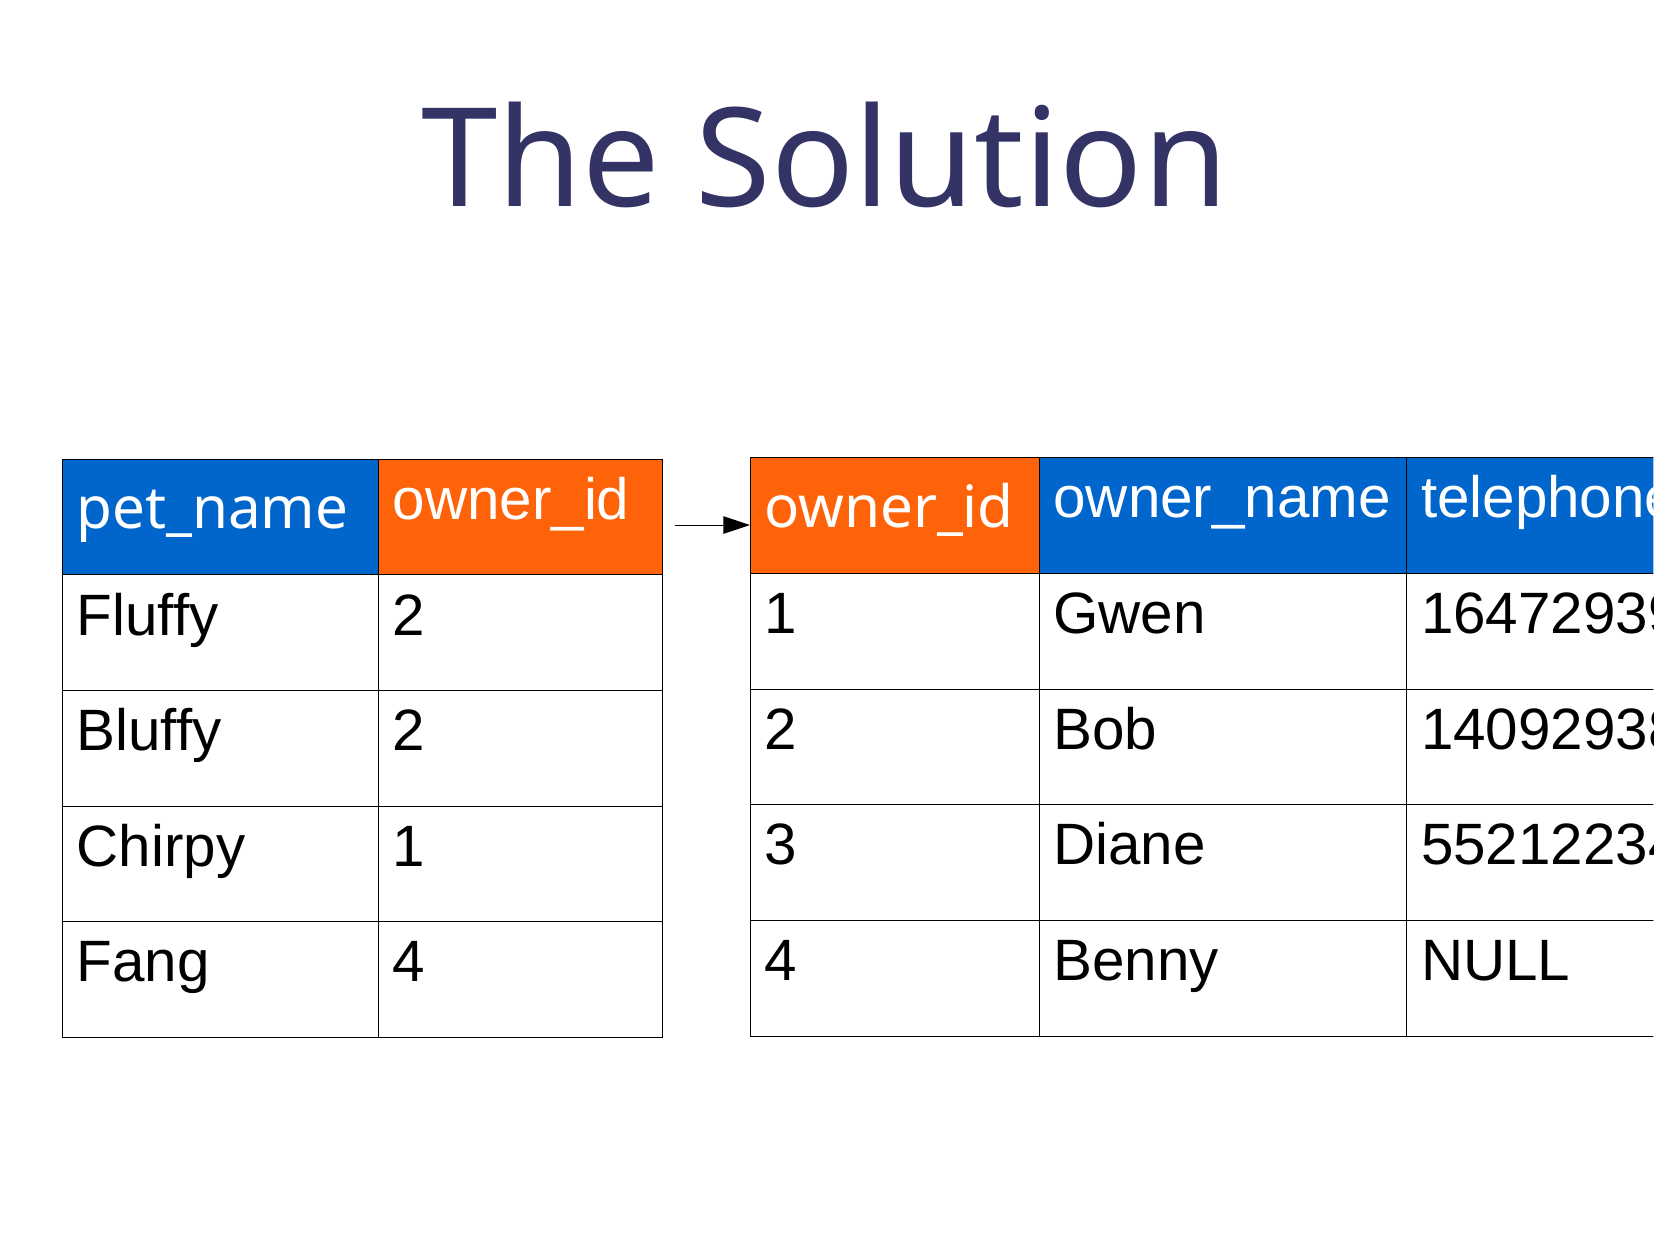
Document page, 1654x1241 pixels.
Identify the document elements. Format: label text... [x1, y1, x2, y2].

table_cell 1 [751, 574, 1039, 689]
table_cell 2 [379, 575, 662, 690]
table_header telephone [1407, 458, 1654, 573]
table_header owner_id [379, 460, 662, 574]
table_cell Bluffy [63, 691, 378, 806]
table_cell 2 [751, 690, 1039, 804]
table_cell 16472939823 [1407, 574, 1654, 689]
table_cell Gwen [1040, 574, 1406, 689]
table_cell 3 [751, 805, 1039, 920]
table_cell Chirpy [63, 807, 378, 921]
table_cell Fluffy [63, 575, 378, 690]
table_cell Benny [1040, 921, 1406, 1036]
table_cell 2 [379, 691, 662, 806]
table_cell Fang [63, 922, 378, 1037]
table_cell 4 [379, 922, 662, 1037]
table_cell 1 [379, 807, 662, 921]
table_header owner_name [1040, 458, 1406, 573]
table_header owner_id [751, 458, 1039, 573]
table_cell 4 [751, 921, 1039, 1036]
table_header pet_name [63, 460, 378, 574]
table_cell 14092938489 [1407, 690, 1654, 804]
table_cell Bob [1040, 690, 1406, 804]
title The Solution [37, 56, 1613, 250]
table_cell NULL [1407, 921, 1654, 1036]
table_cell Diane [1040, 805, 1406, 920]
table_cell 552122347849 [1407, 805, 1654, 920]
